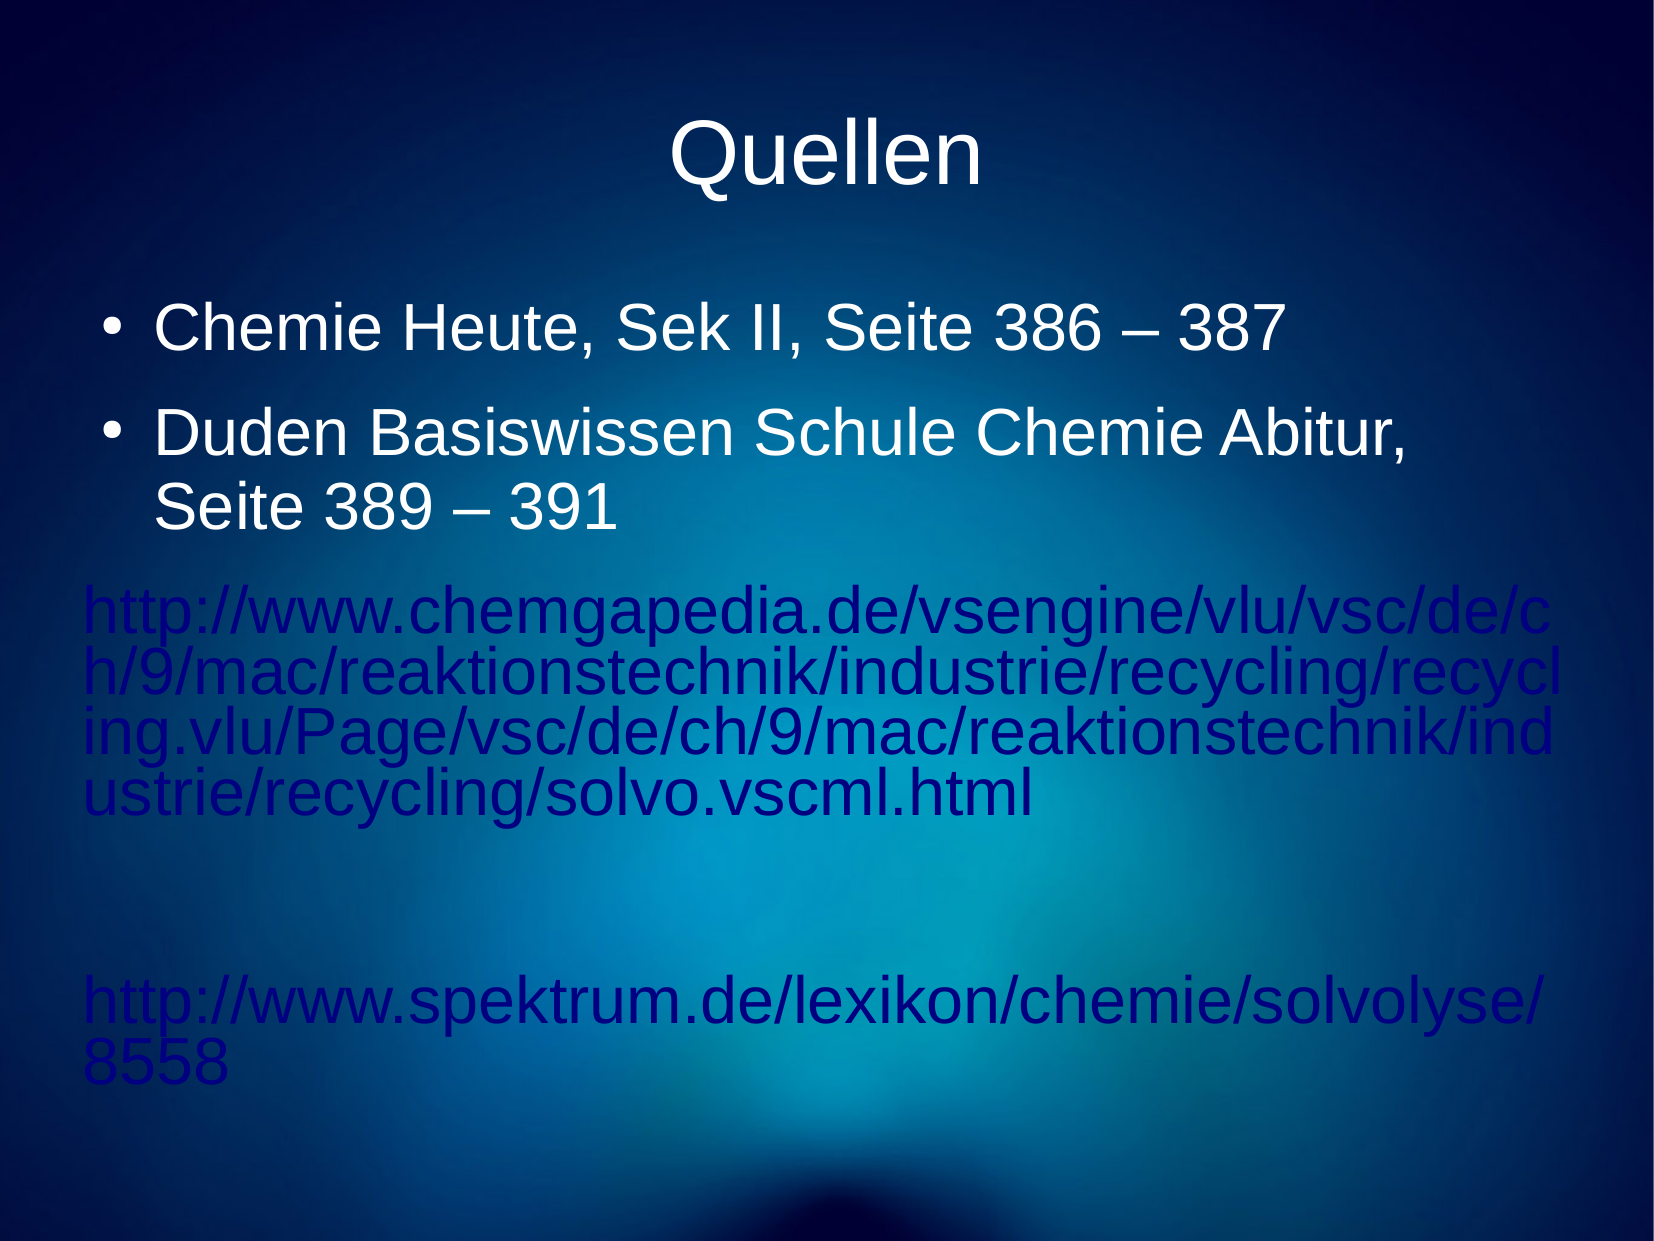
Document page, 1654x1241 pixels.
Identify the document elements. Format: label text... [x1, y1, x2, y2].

picture [0, 0, 1654, 1241]
title Quellen [82, 49, 1571, 257]
list Chemie Heute, Sek II, Seite 386 – 387 Duden Basiswissen Schule Chemie Abitur, Seite 389 – 391 http://www.chemgapedia.de/vsengine/vlu/vsc/de/ch/9/mac/reaktionstechnik/industrie/recycling/recycling.vlu/Page/vsc/de/ch/9/mac/reaktionstechnik/industrie/recycling/solvo.vscml.html http://www.spektrum.de/lexikon/chemie/solvolyse/8558 https://www.lernhelfer.de/schuelerlexikon/chemie-abitur/artikel/verwertung-von-kunststoffen [82, 290, 1571, 1241]
